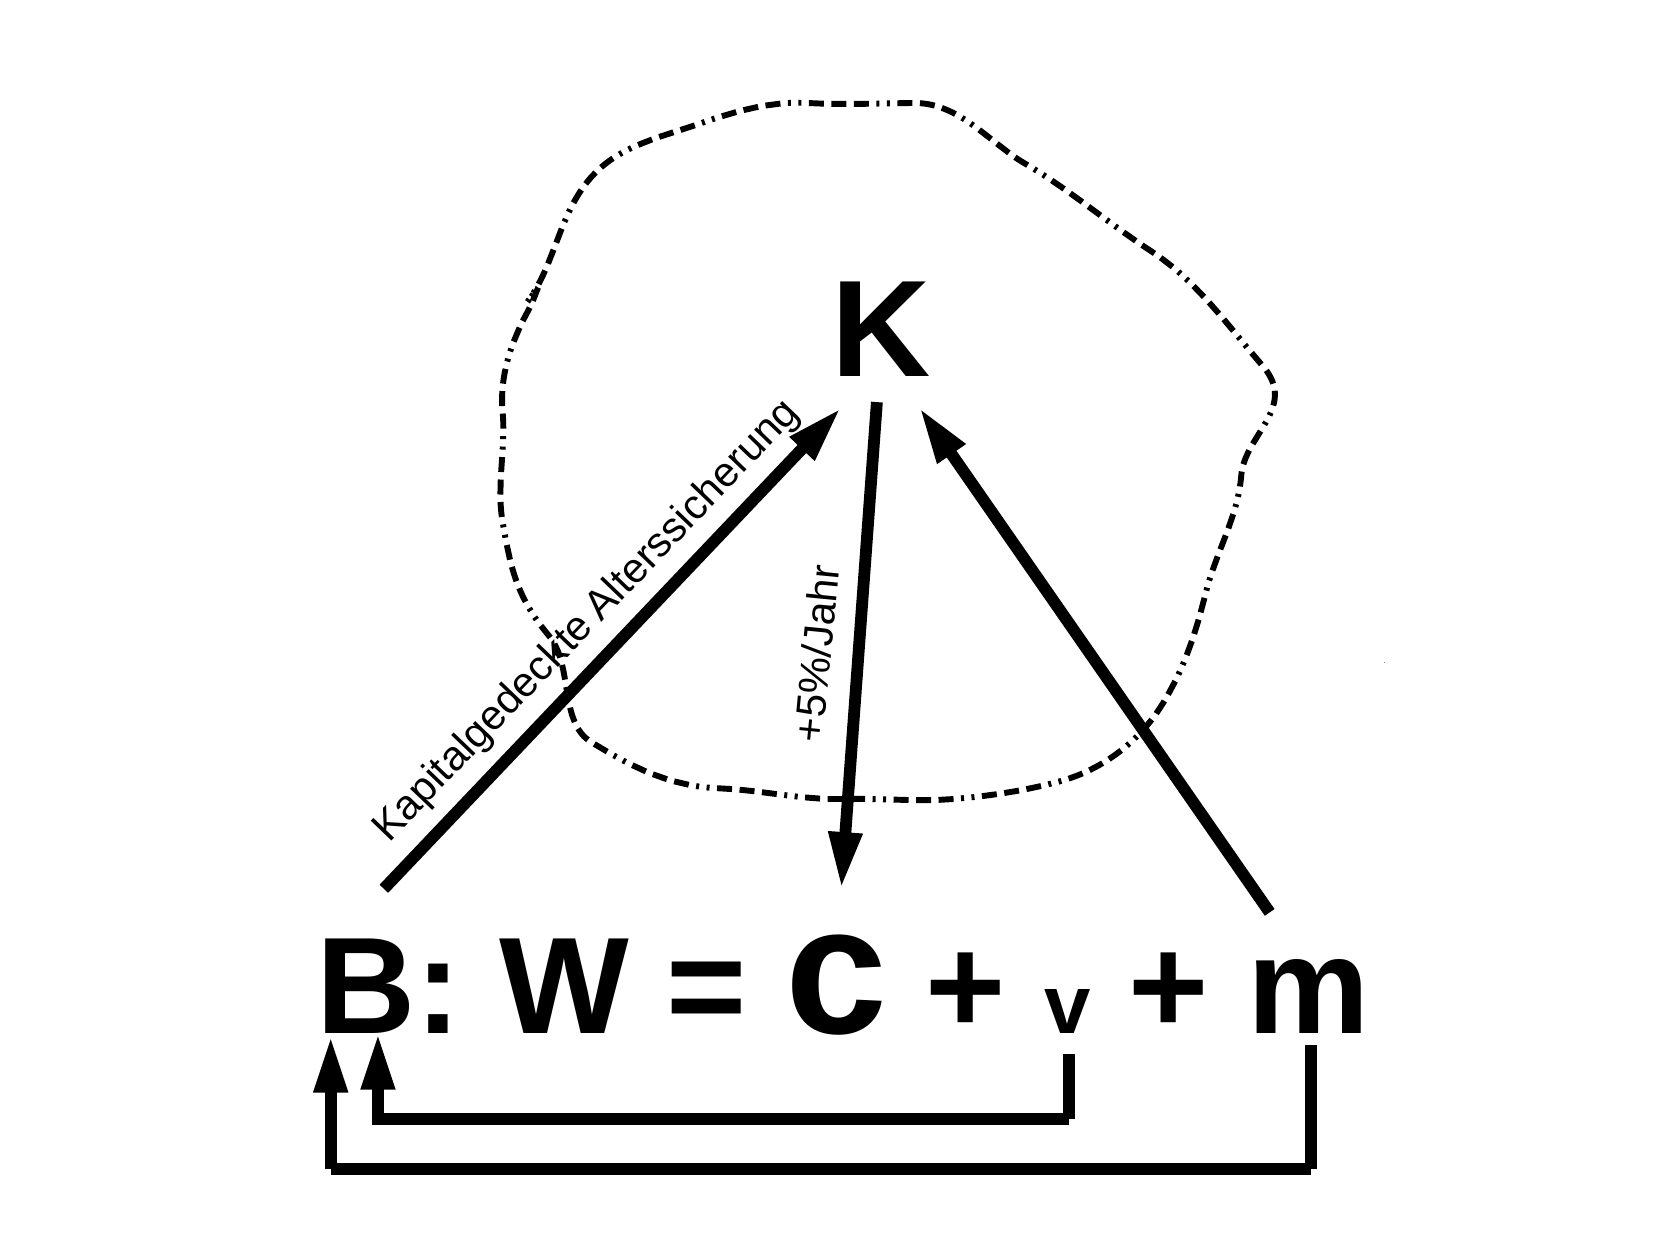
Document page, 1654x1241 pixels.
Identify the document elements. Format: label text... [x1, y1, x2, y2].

text_box K B: W = c + v + m [301, 245, 1385, 1080]
text_box Kapitalgedeckte Alterssicherung [346, 366, 828, 866]
text_box +5%/Jahr [775, 522, 860, 760]
